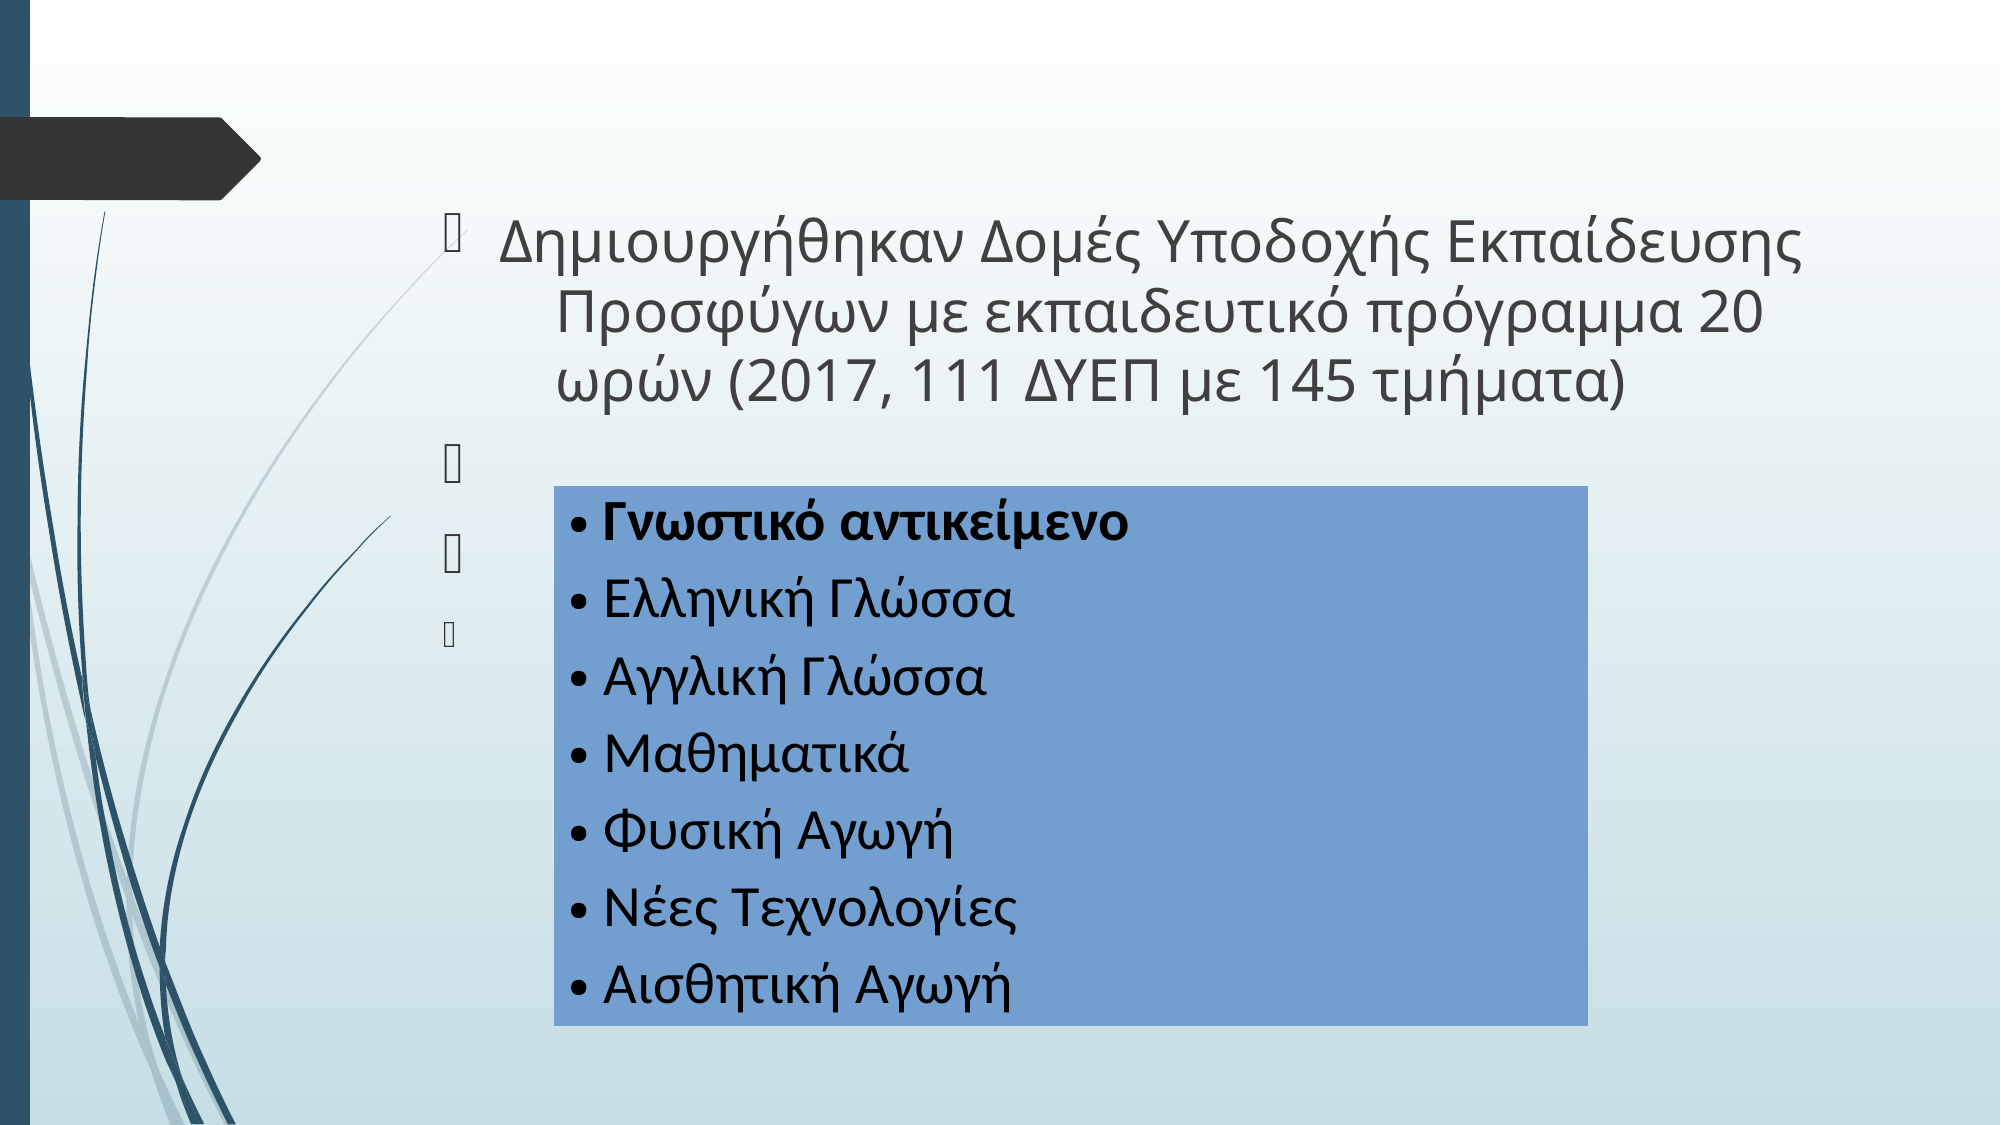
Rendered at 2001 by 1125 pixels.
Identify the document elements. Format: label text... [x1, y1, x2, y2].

table_cell Νέες Τεχνολογίες [554, 871, 1588, 949]
list Δημιουργήθηκαν Δομές Υποδοχής Εκπαίδευσης Προσφύγων με εκπαιδευτικό πρόγραμμα 20 ωρών (2017, 111 ΔΥΕΠ με 145 τμήματα) [427, 196, 1891, 970]
table_header Γνωστικό αντικείμενο [554, 486, 1588, 563]
table_cell Αισθητική Αγωγή [554, 949, 1588, 1026]
table_cell Αγγλική Γλώσσα [554, 640, 1588, 717]
table_cell Μαθηματικά [554, 717, 1588, 794]
table_cell Ελληνική Γλώσσα [554, 563, 1588, 640]
table_cell Φυσική Αγωγή [554, 794, 1588, 871]
